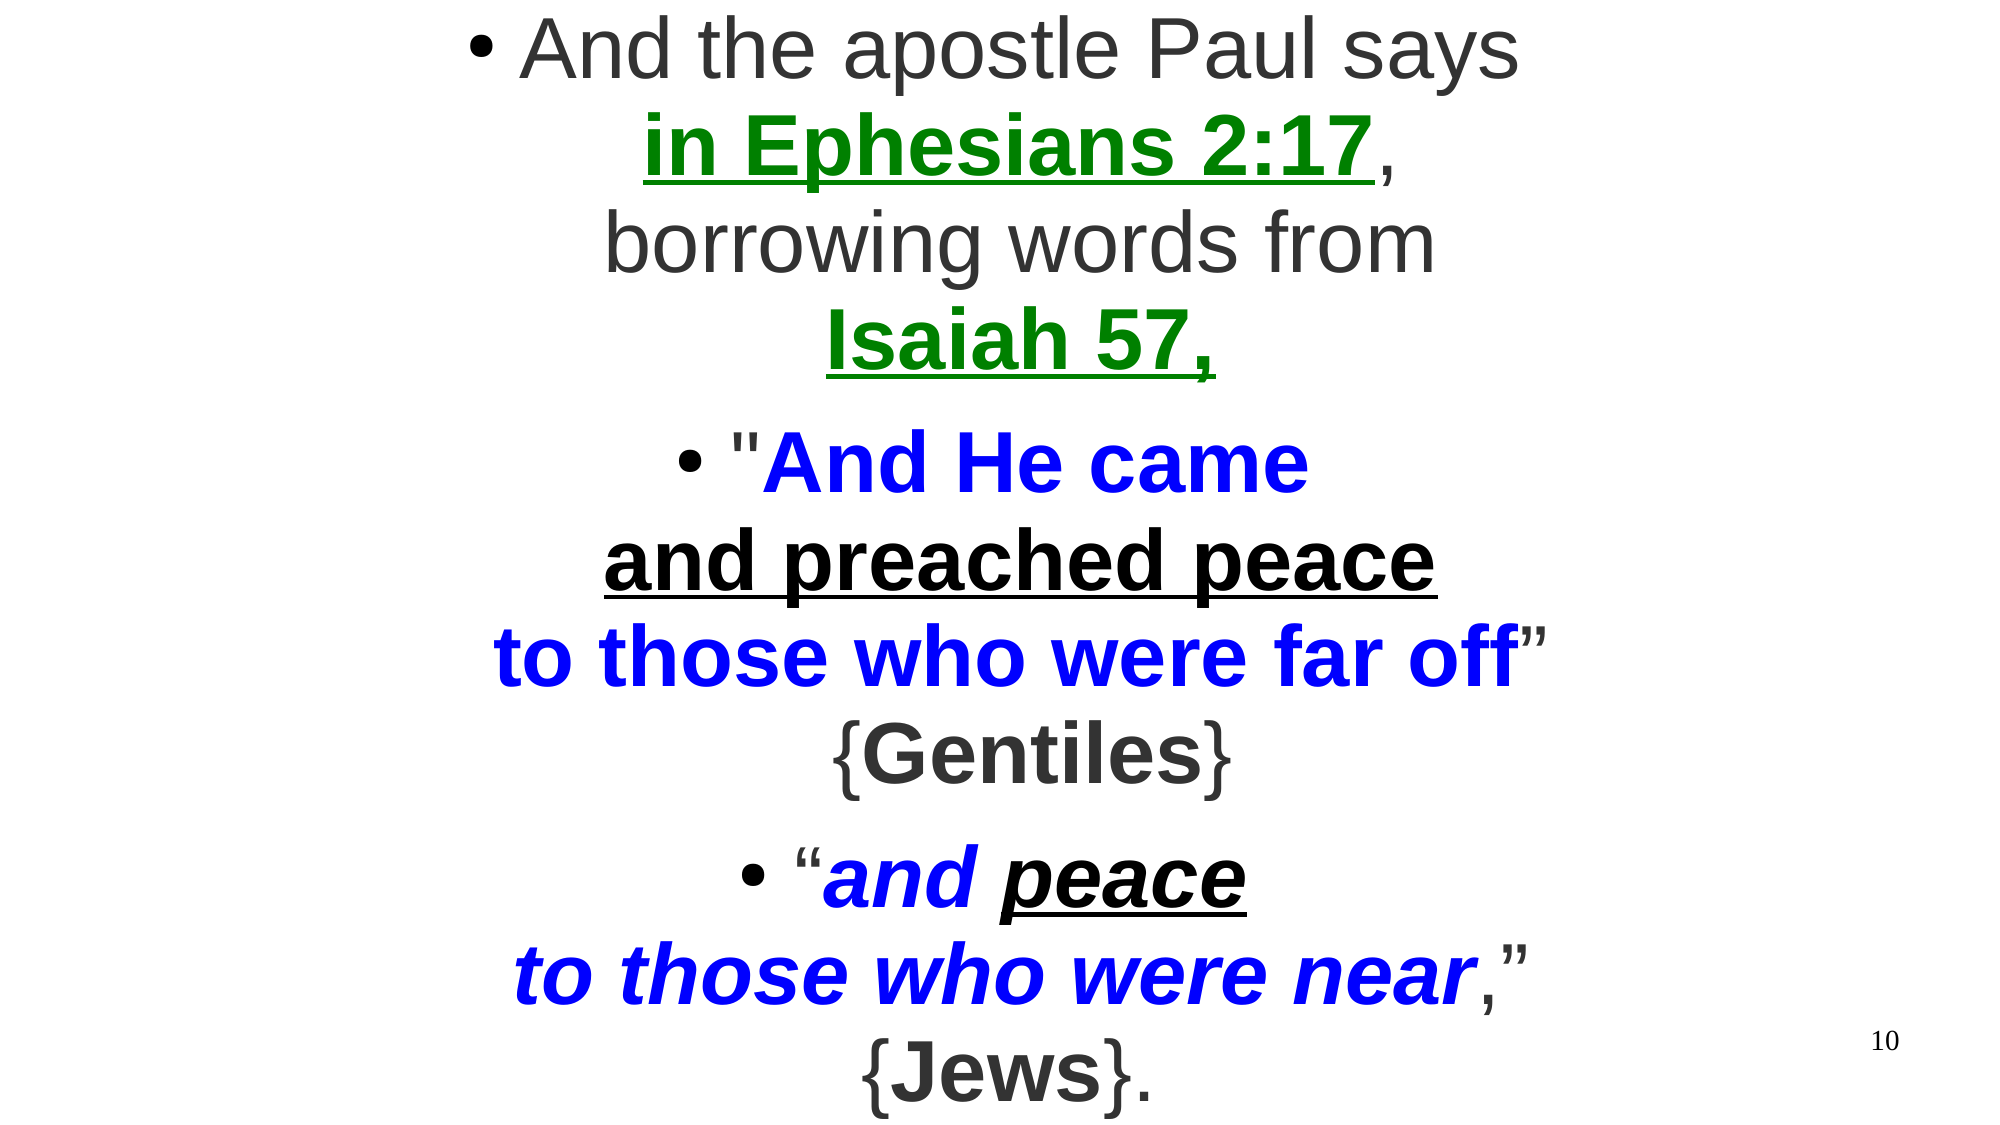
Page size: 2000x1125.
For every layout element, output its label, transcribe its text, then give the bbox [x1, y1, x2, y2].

list And the apostle Paul says in Ephesians 2:17, borrowing words from Isaiah 57, "And He came and preached peace to those who were far off” {Gentiles} “and peace to those who were near,” {Jews}. [0, 0, 1996, 1123]
